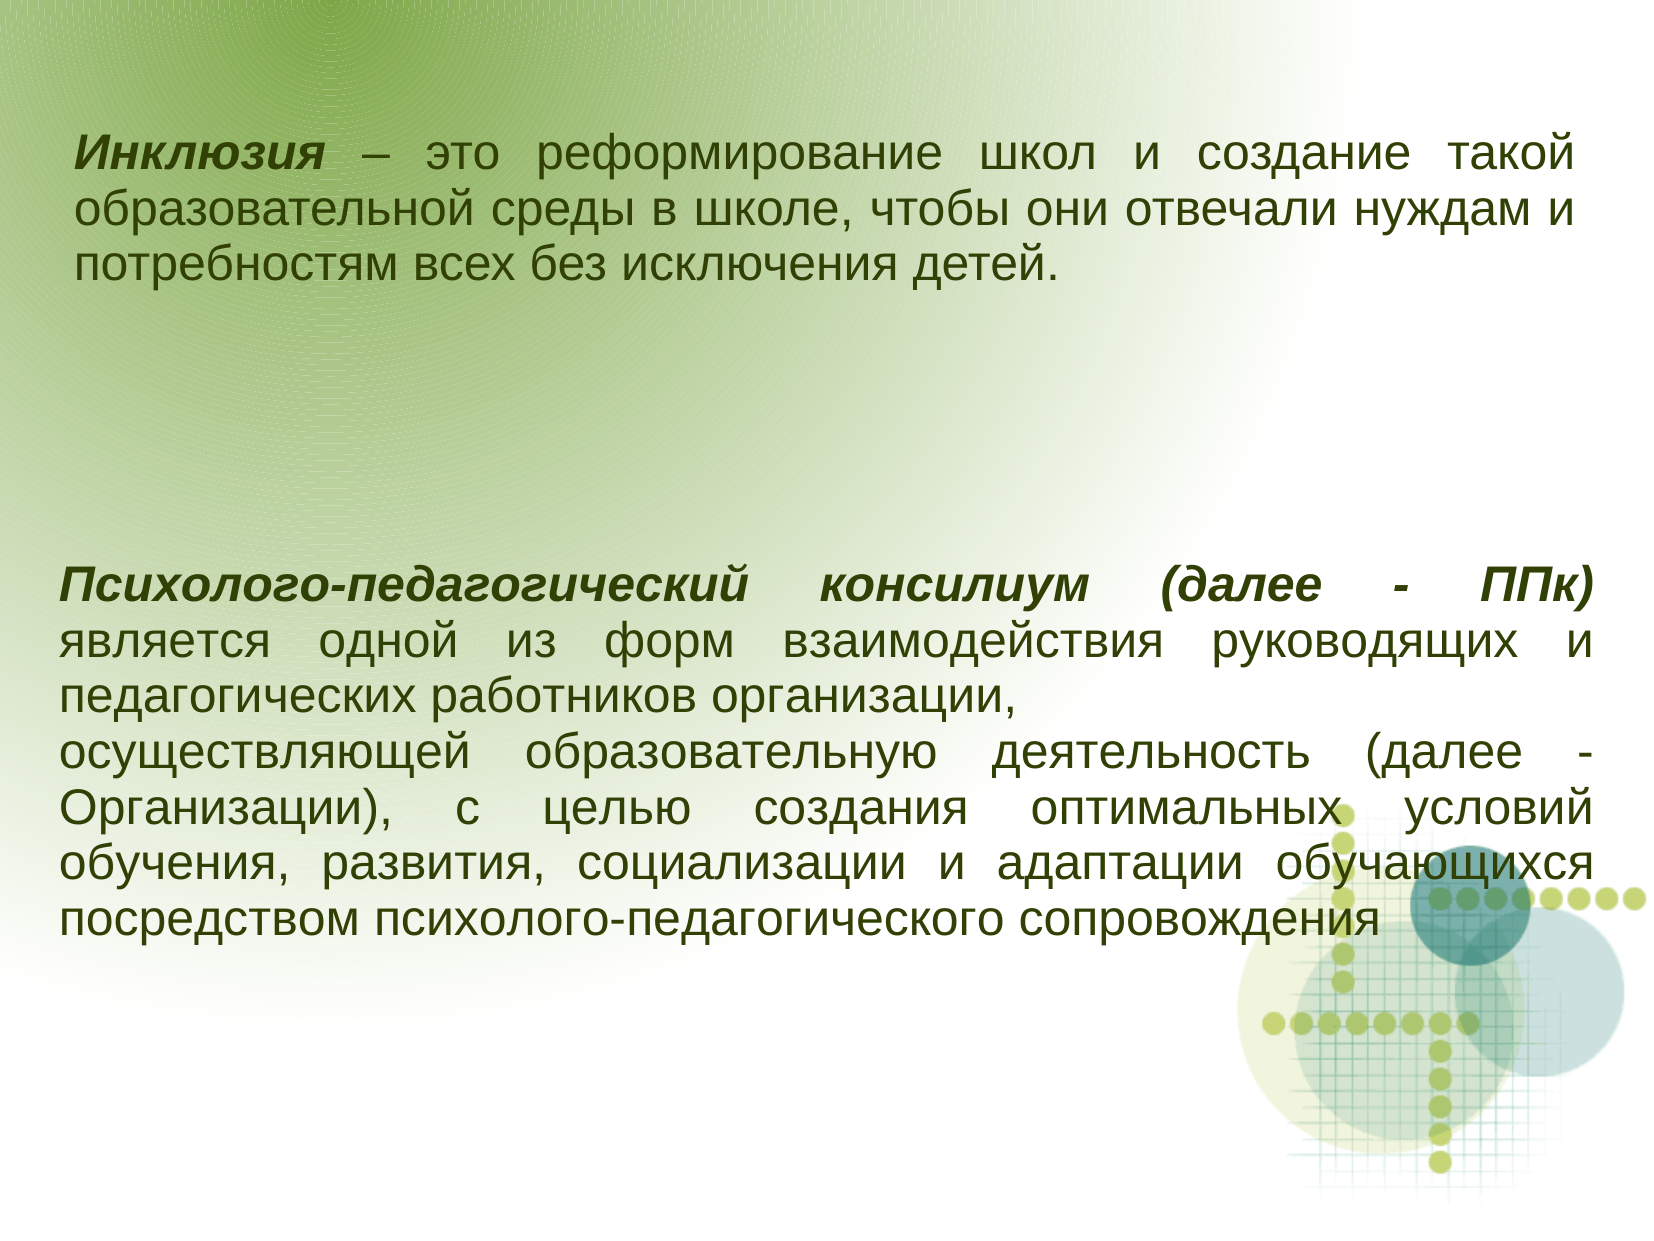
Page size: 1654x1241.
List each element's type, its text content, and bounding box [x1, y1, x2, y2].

picture [1224, 792, 1654, 1211]
subtitle Психолого-педагогический консилиум (далее - ППк) является одной из форм взаимодействия руководящих и педагогических работников организации, осуществляющей образовательную деятельность (далее - Организации), с целью создания оптимальных условий обучения, развития, социализации и адаптации обучающихся посредством психолого-педагогического сопровождения [59, 383, 1595, 1119]
text_box Инклюзия – это реформирование школ и создание такой образовательной среды в школе, чтобы они отвечали нуждам и потребностям всех без исключения детей. [59, 116, 1591, 384]
